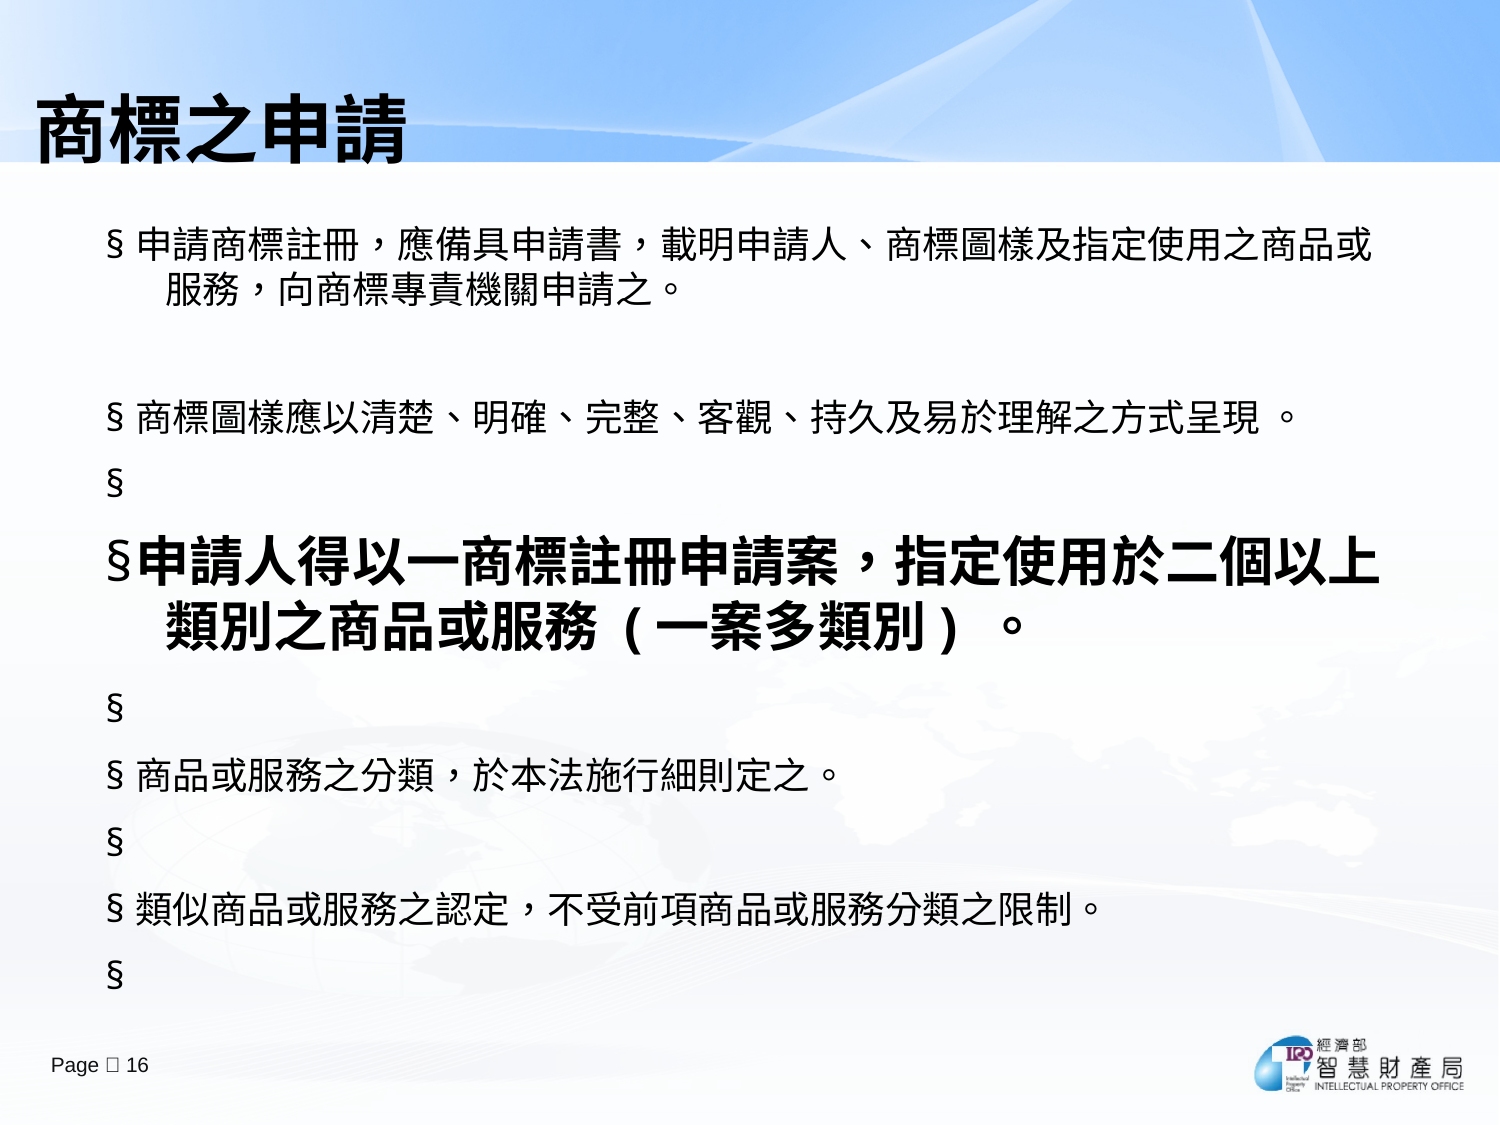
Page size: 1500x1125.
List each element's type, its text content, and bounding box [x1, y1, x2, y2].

title 商標之申請 [33, 8, 819, 133]
text_box 申請商標註冊，應備具申請書，載明申請人、商標圖樣及指定使用之商品或服務，向商標專責機關申請之。 商標圖樣應以清楚、明確、完整、客觀、持久及易於理解之方式呈現 。 申請人得以一商標註冊申請案，指定使用於二個以上類別之商品或服務 (一案多類別) 。 商品或服務之分類，於本法施行細則定之。 類似商品或服務之認定，不受前項商品或服務分類之限制。 [105, 221, 1394, 994]
